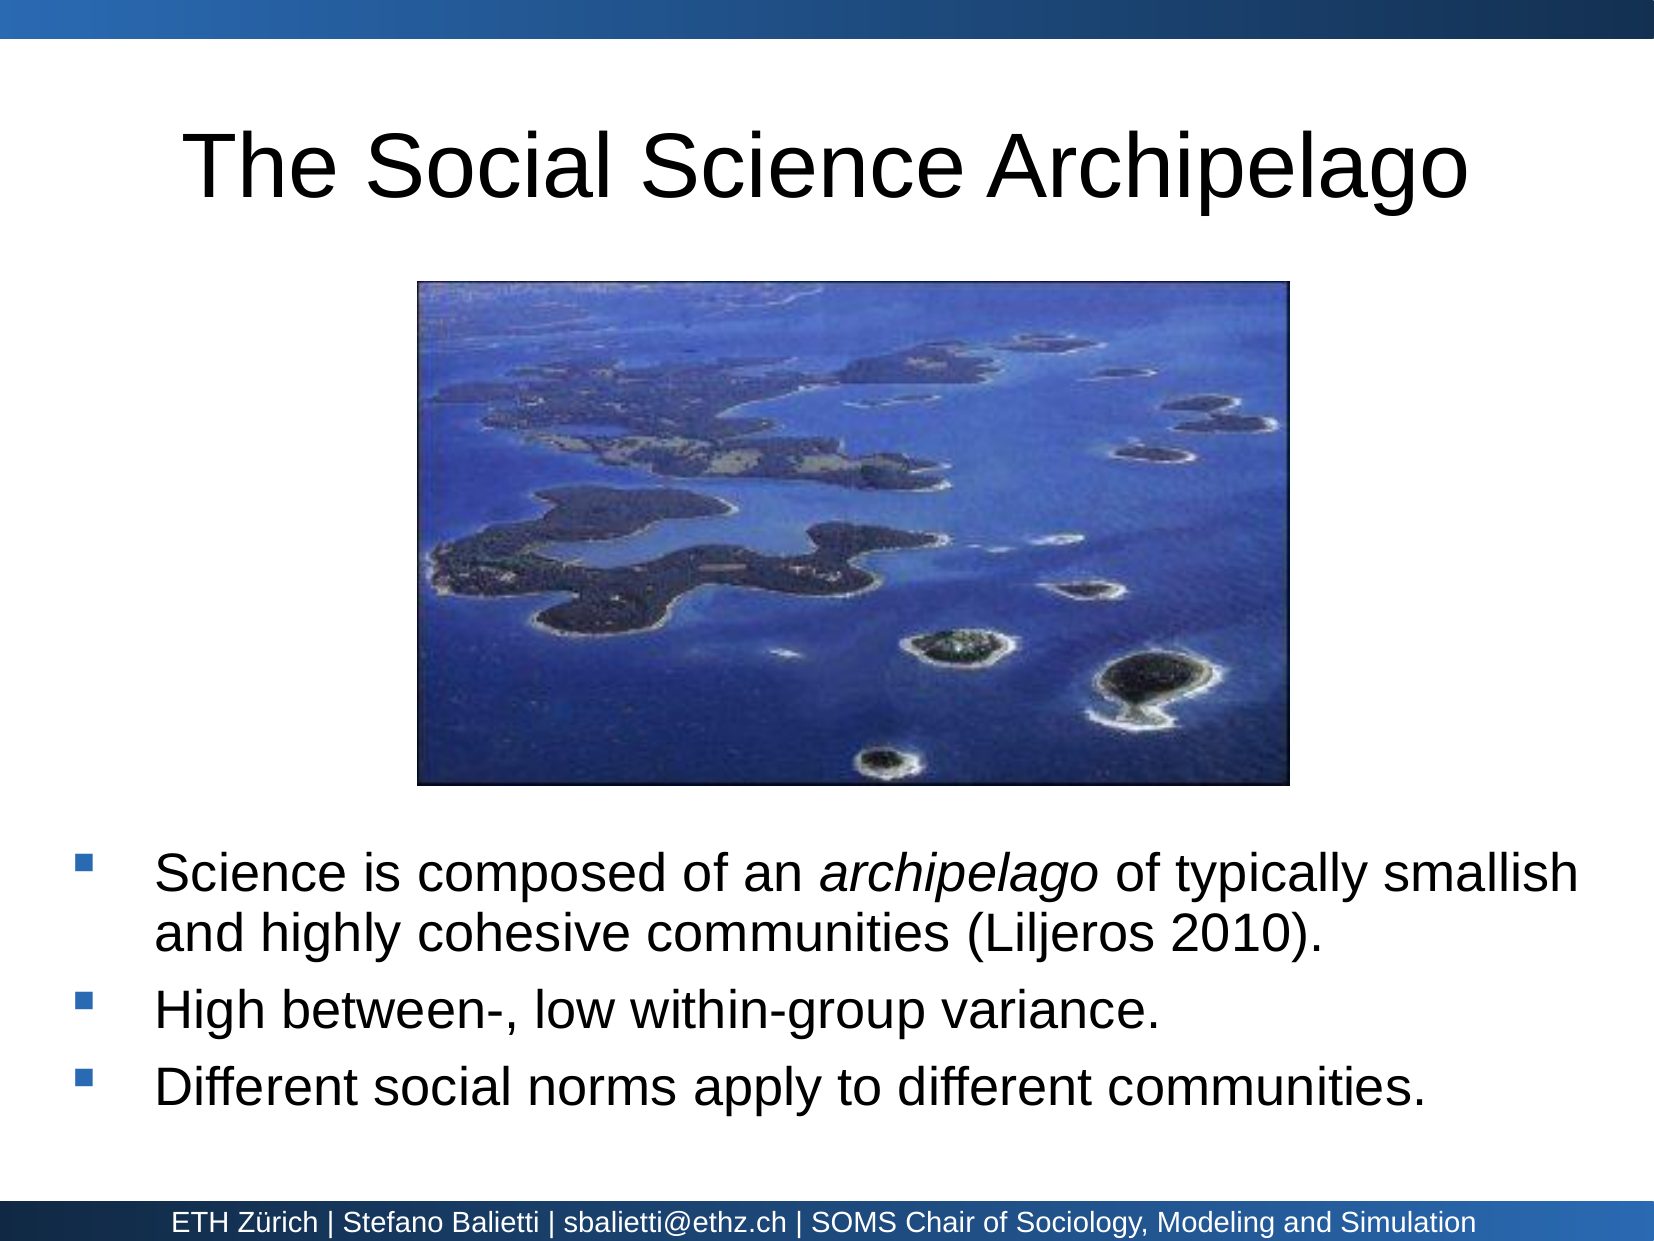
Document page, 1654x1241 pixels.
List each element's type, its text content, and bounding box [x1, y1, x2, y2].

title The Social Science Archipelago [0, 116, 1654, 342]
picture [417, 281, 1290, 786]
list Science is composed of an archipelago of typically smallish and highly cohesive communities (Liljeros 2010). High between-, low within-group variance. Different social norms apply to different communities. [70, 842, 1610, 1183]
